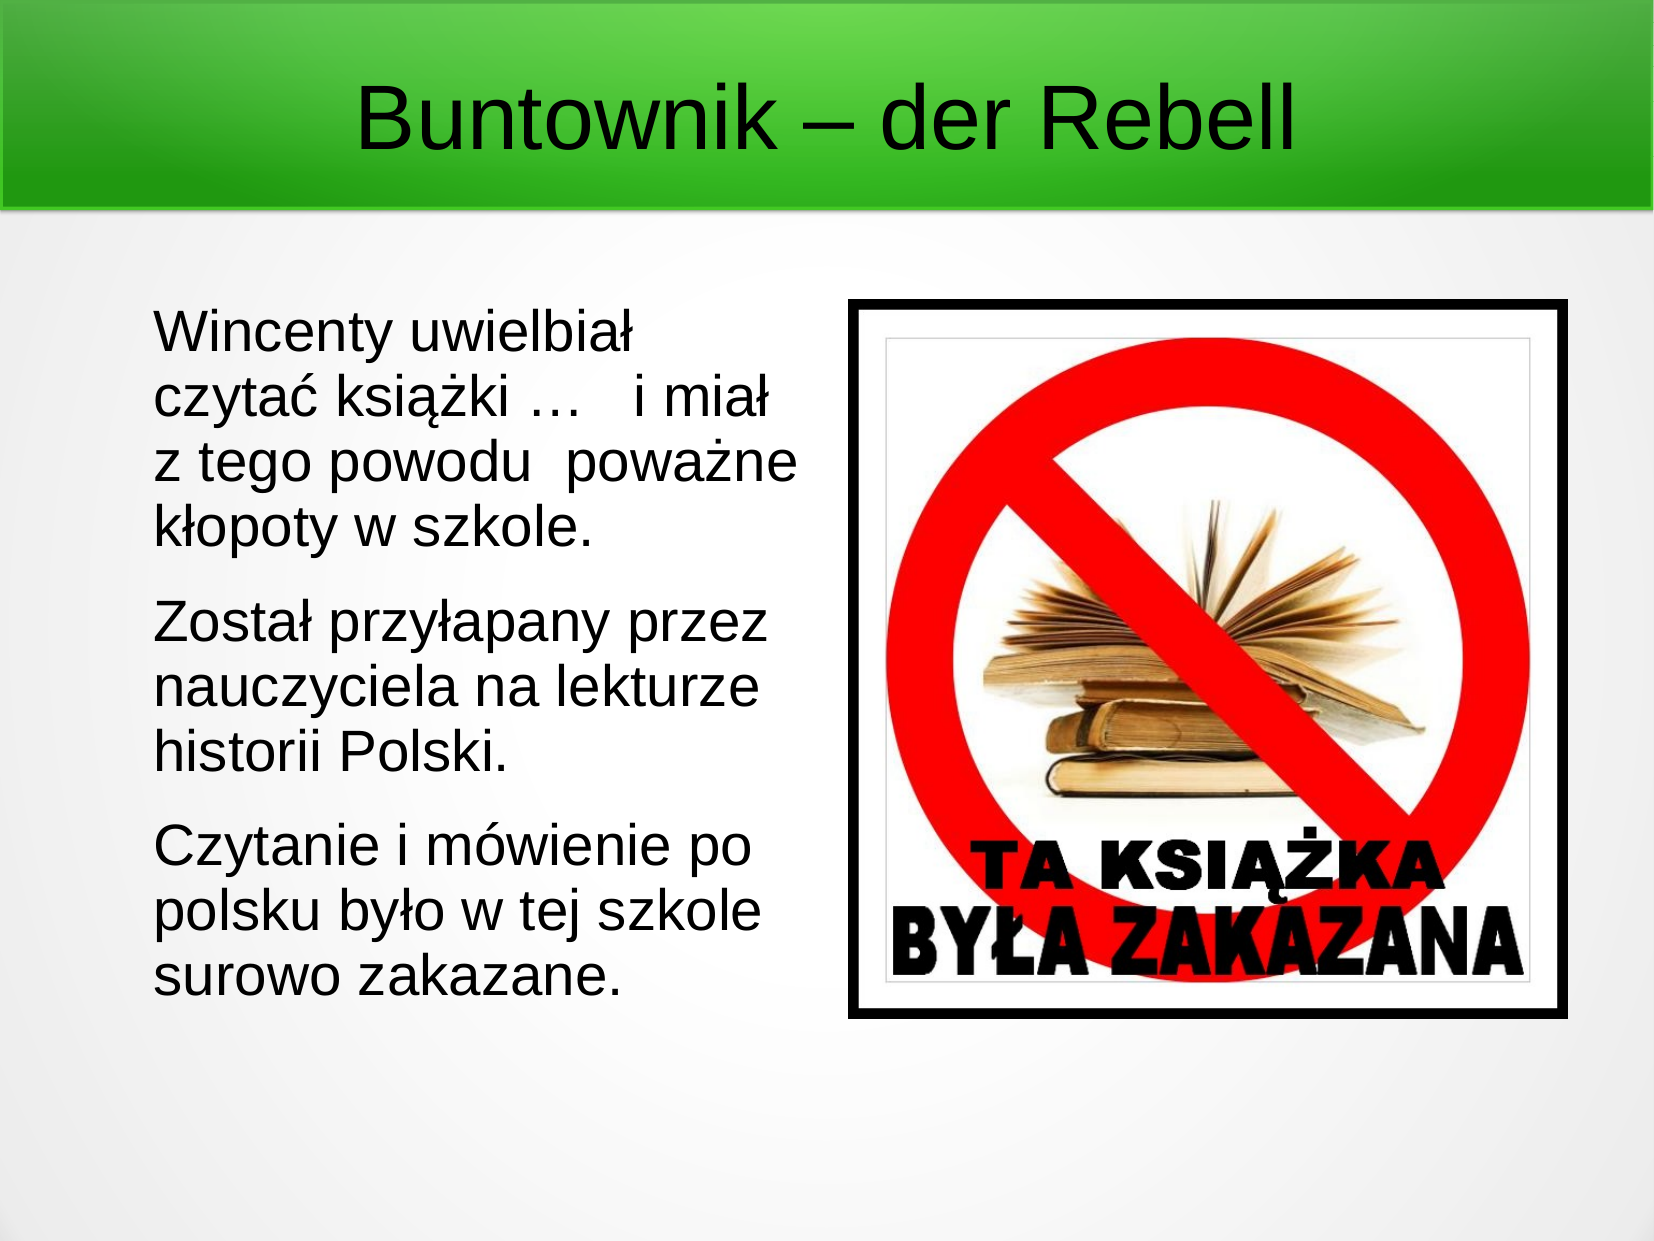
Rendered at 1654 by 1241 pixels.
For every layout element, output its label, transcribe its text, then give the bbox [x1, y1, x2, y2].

list Wincenty uwielbiał czytać książki … i miał z tego powodu poważne kłopoty w szkole. Został przyłapany przez nauczyciela na lekturze historii Polski. Czytanie i mówienie po polsku było w tej szkole surowo zakazane. [82, 299, 809, 1019]
picture [848, 299, 1568, 1019]
title Buntownik – der Rebell [82, 47, 1571, 189]
